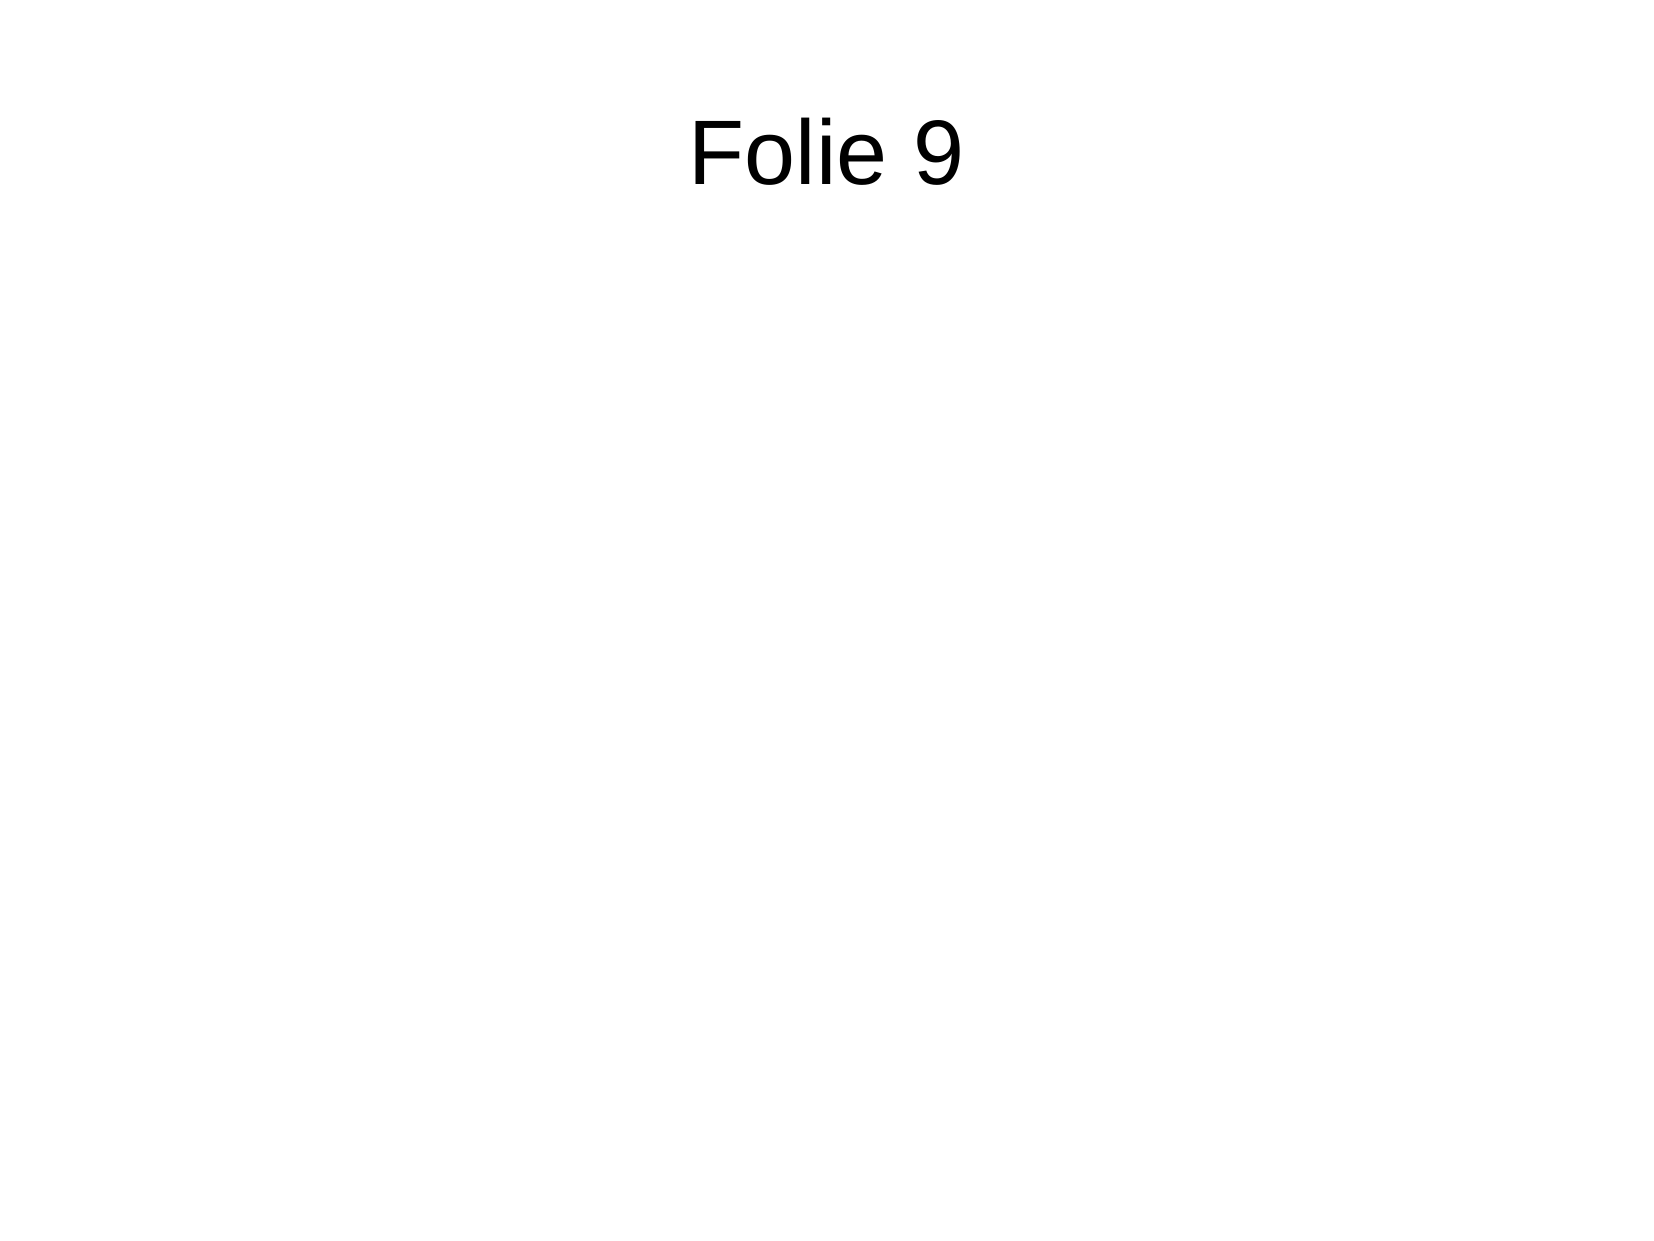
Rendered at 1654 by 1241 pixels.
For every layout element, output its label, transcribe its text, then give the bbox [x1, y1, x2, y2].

title Folie 9 [82, 49, 1571, 257]
